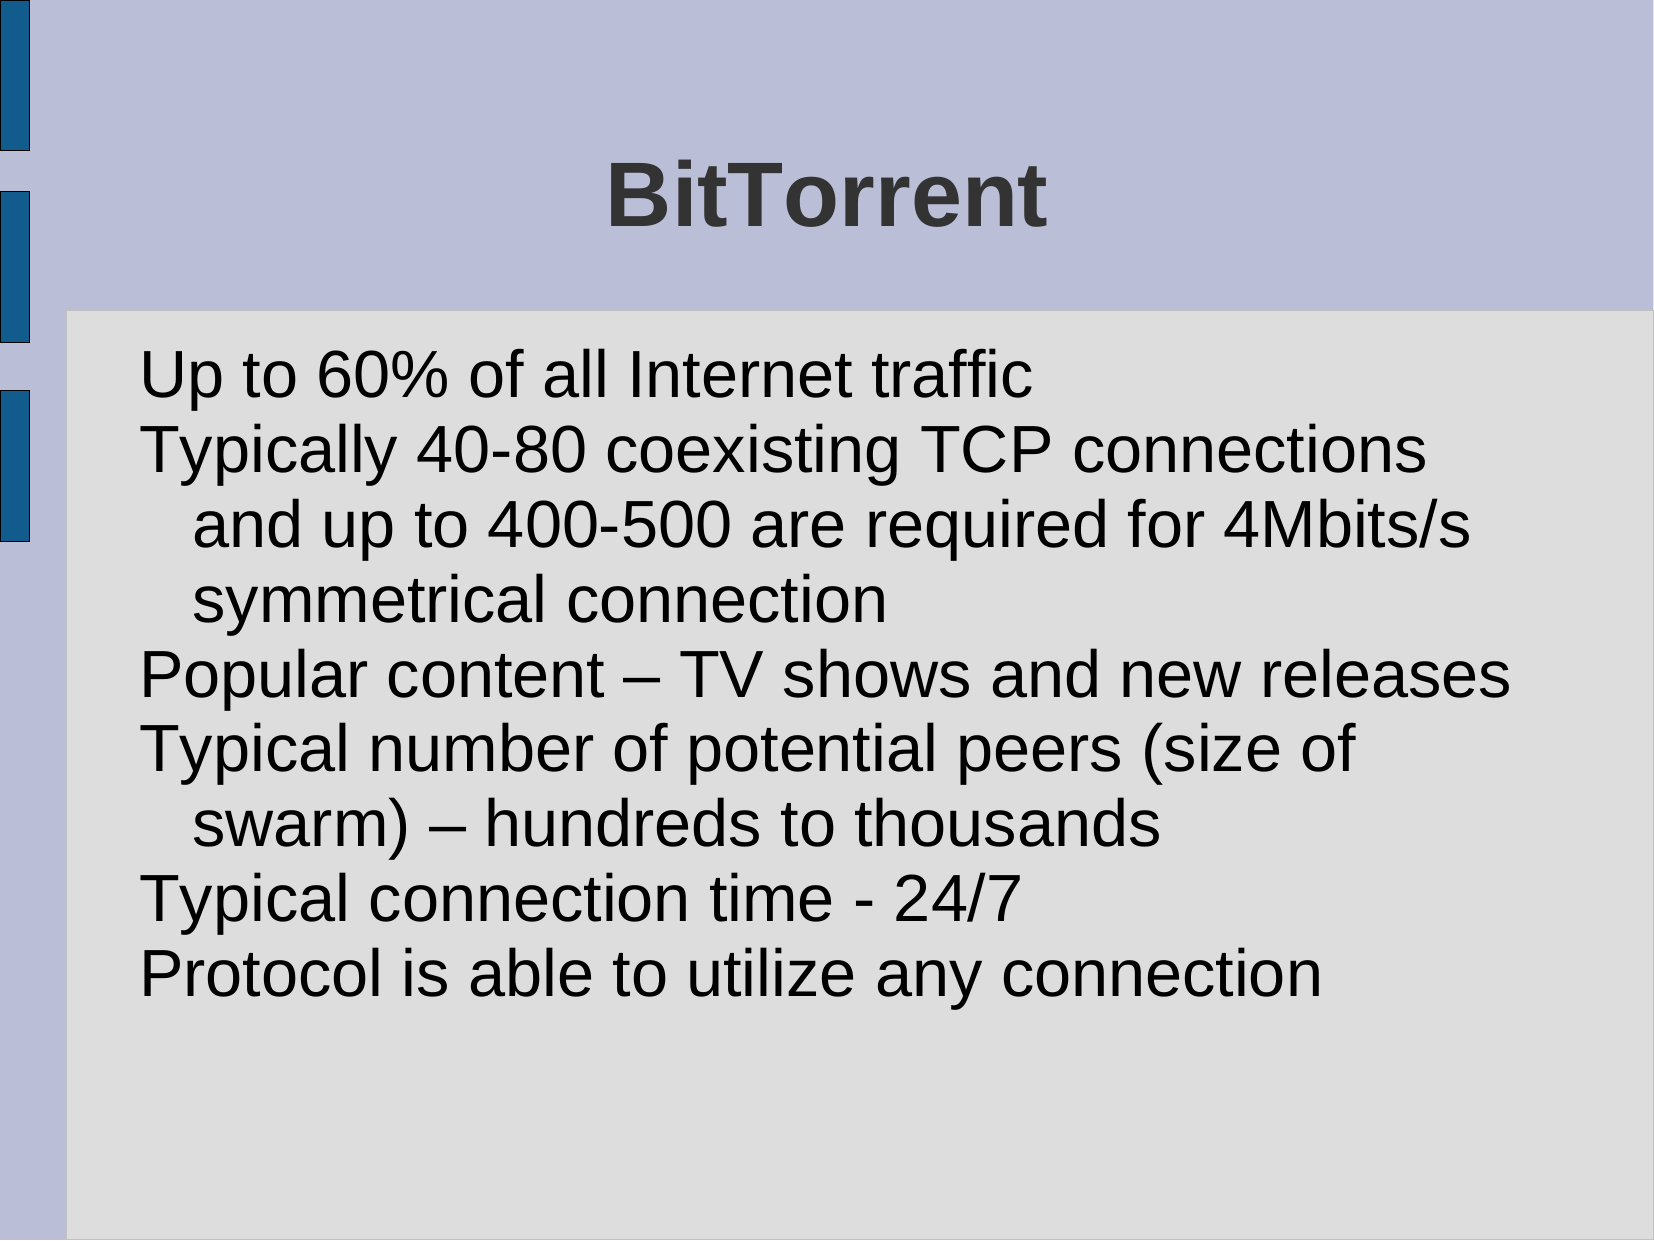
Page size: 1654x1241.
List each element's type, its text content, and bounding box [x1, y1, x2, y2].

title BitTorrent [121, 91, 1534, 299]
list Up to 60% of all Internet traffic Typically 40-80 coexisting TCP connections and up to 400-500 are required for 4Mbits/s symmetrical connection Popular content – TV shows and new releases Typical number of potential peers (size of swarm) – hundreds to thousands Typical connection time - 24/7 Protocol is able to utilize any connection [121, 337, 1534, 1241]
